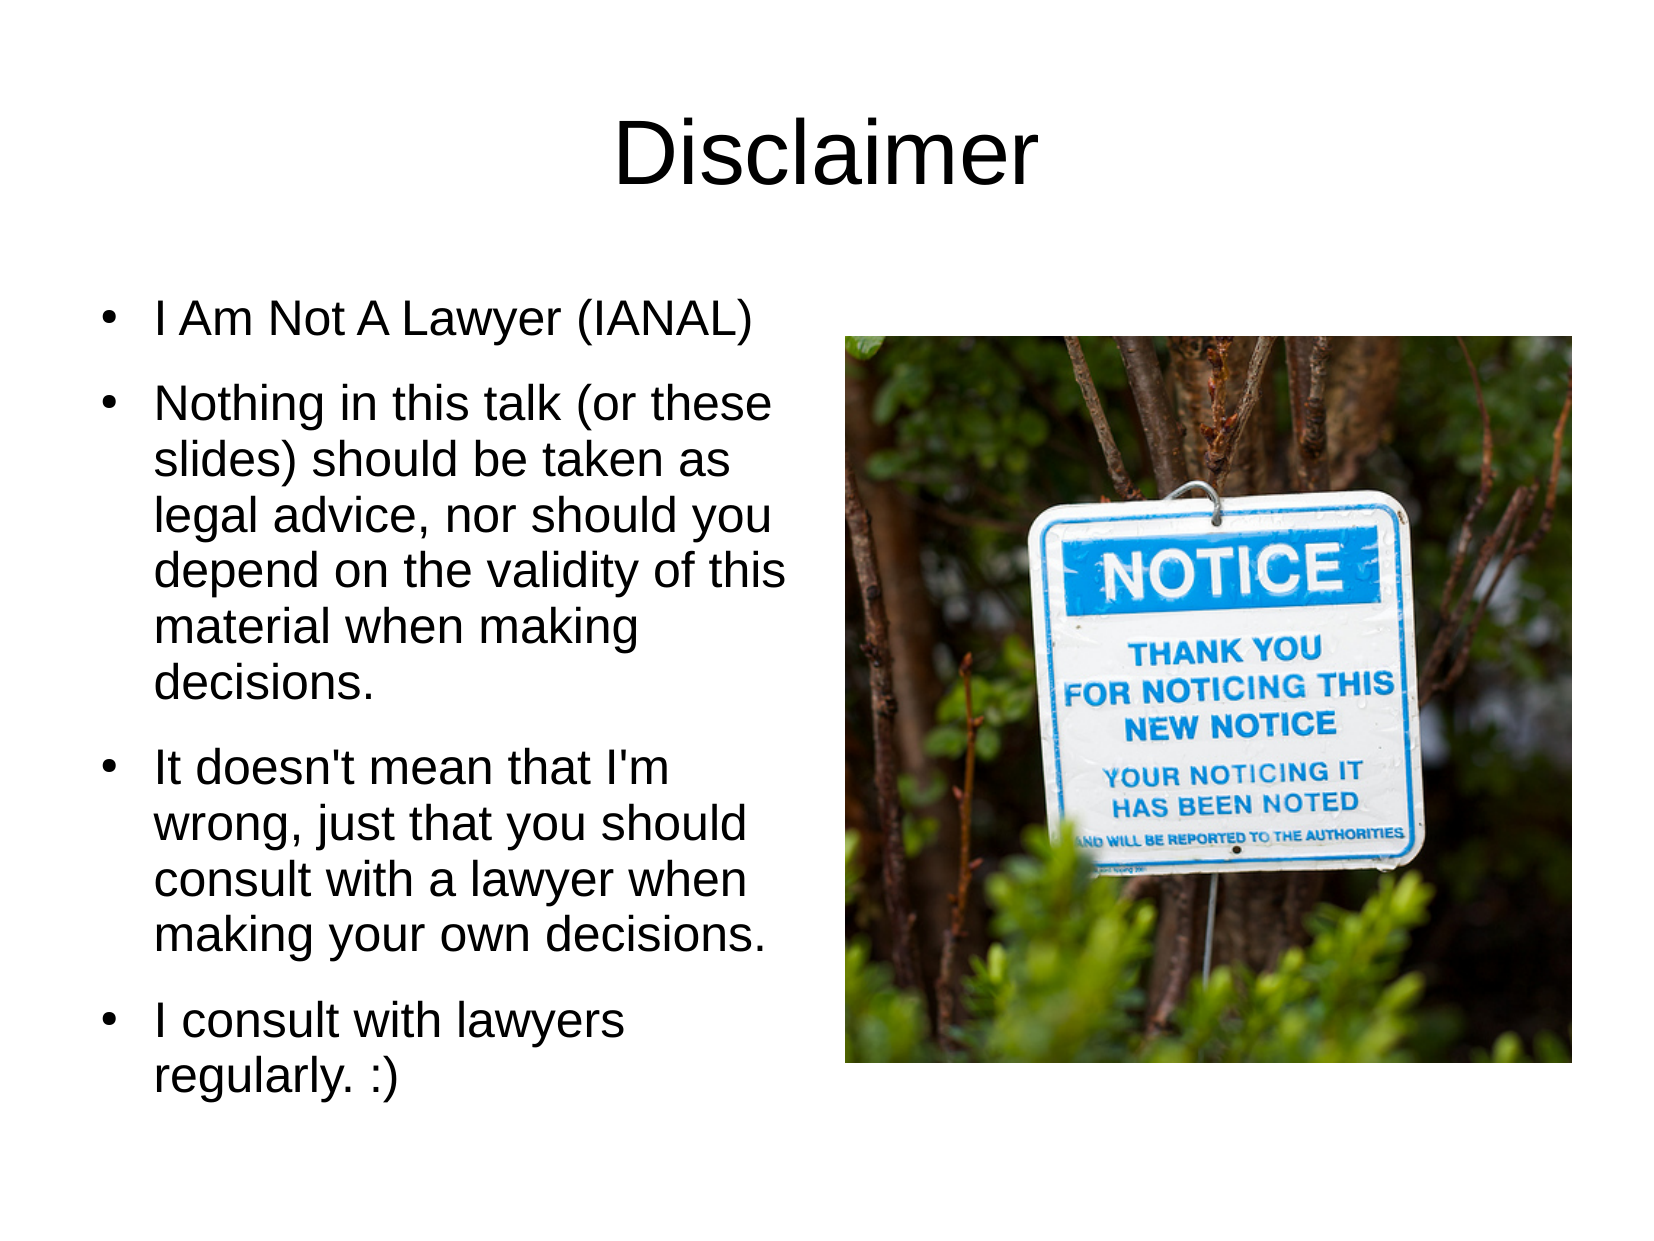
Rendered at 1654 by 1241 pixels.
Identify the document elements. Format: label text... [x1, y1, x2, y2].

list I Am Not A Lawyer (IANAL) Nothing in this talk (or these slides) should be taken as legal advice, nor should you depend on the validity of this material when making decisions. It doesn't mean that I'm wrong, just that you should consult with a lawyer when making your own decisions. I consult with lawyers regularly. :) [82, 290, 809, 1109]
title Disclaimer [82, 49, 1571, 257]
picture [845, 336, 1572, 1063]
